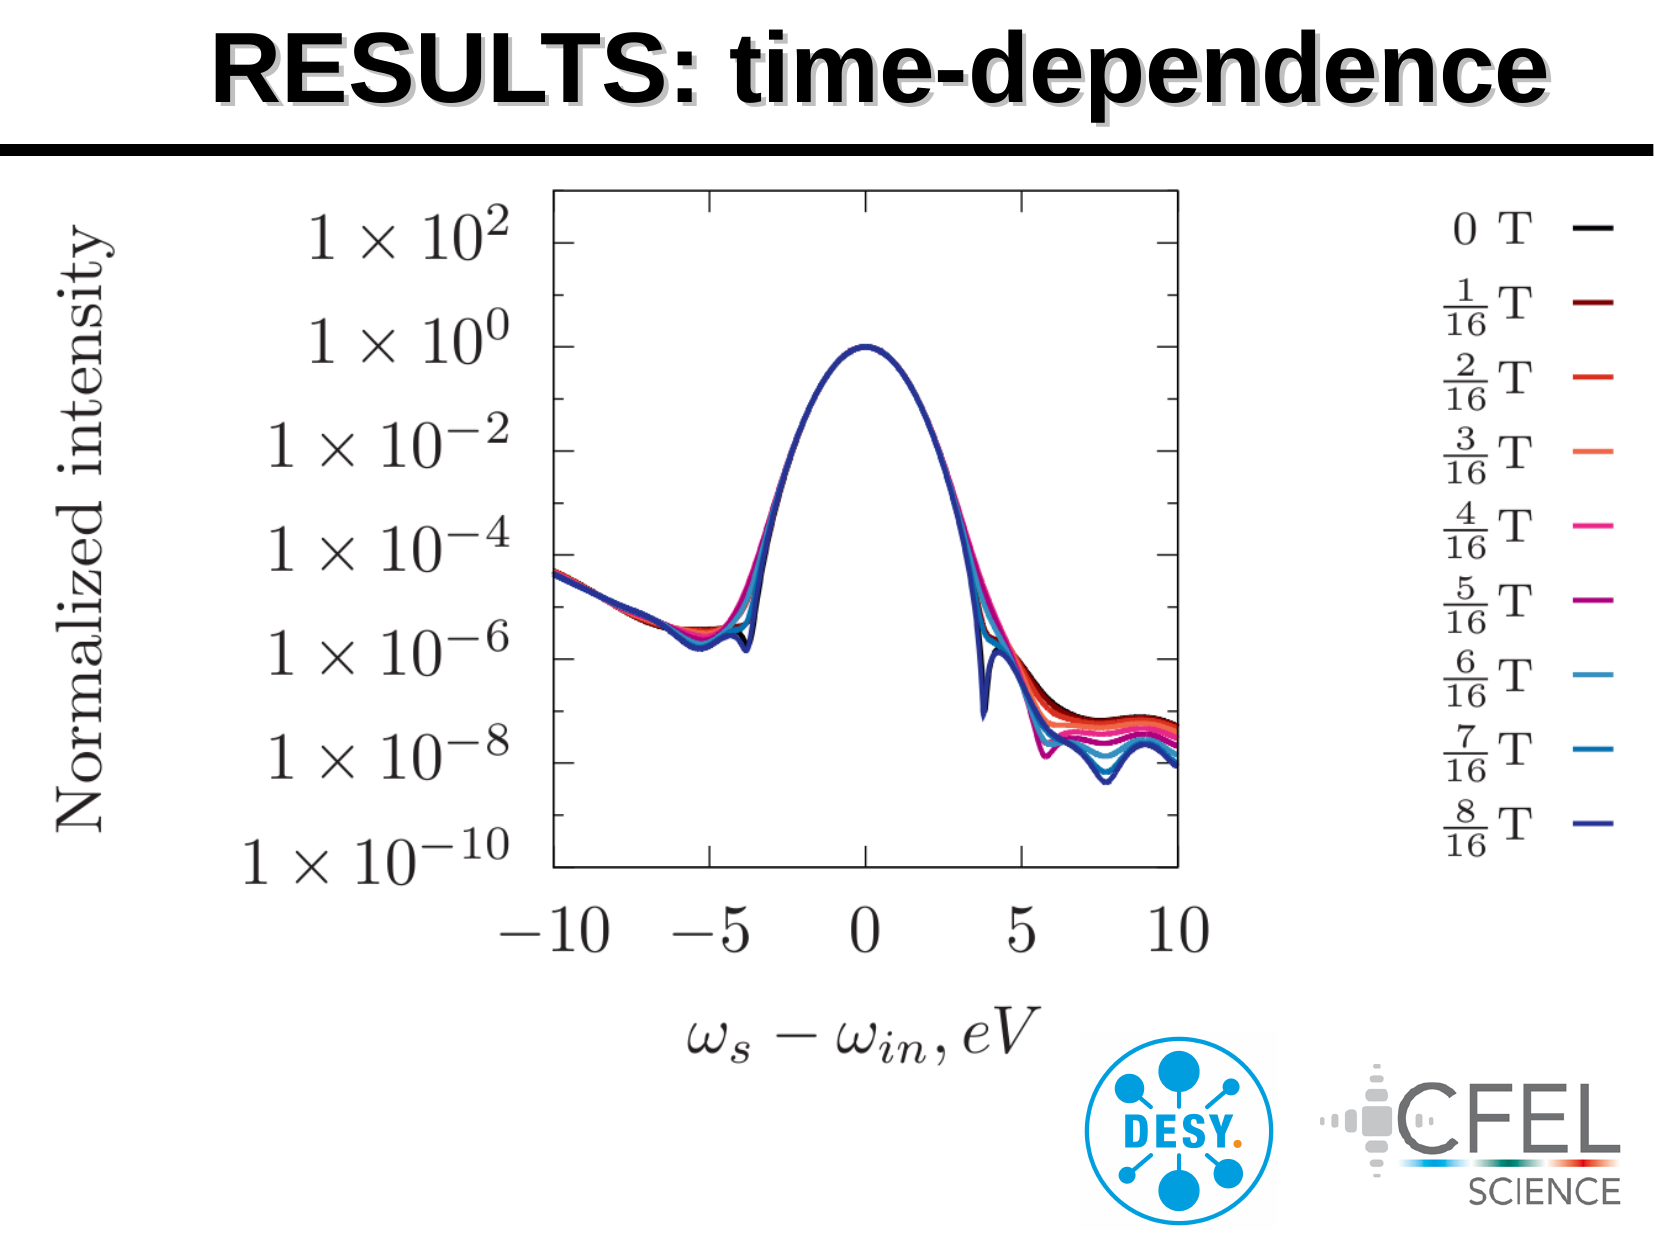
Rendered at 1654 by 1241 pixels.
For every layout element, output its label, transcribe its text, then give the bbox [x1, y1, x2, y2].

text_box [30, 8, 736, 247]
title RESULTS: time-dependence [0, 0, 1654, 151]
picture [37, 164, 1636, 1231]
